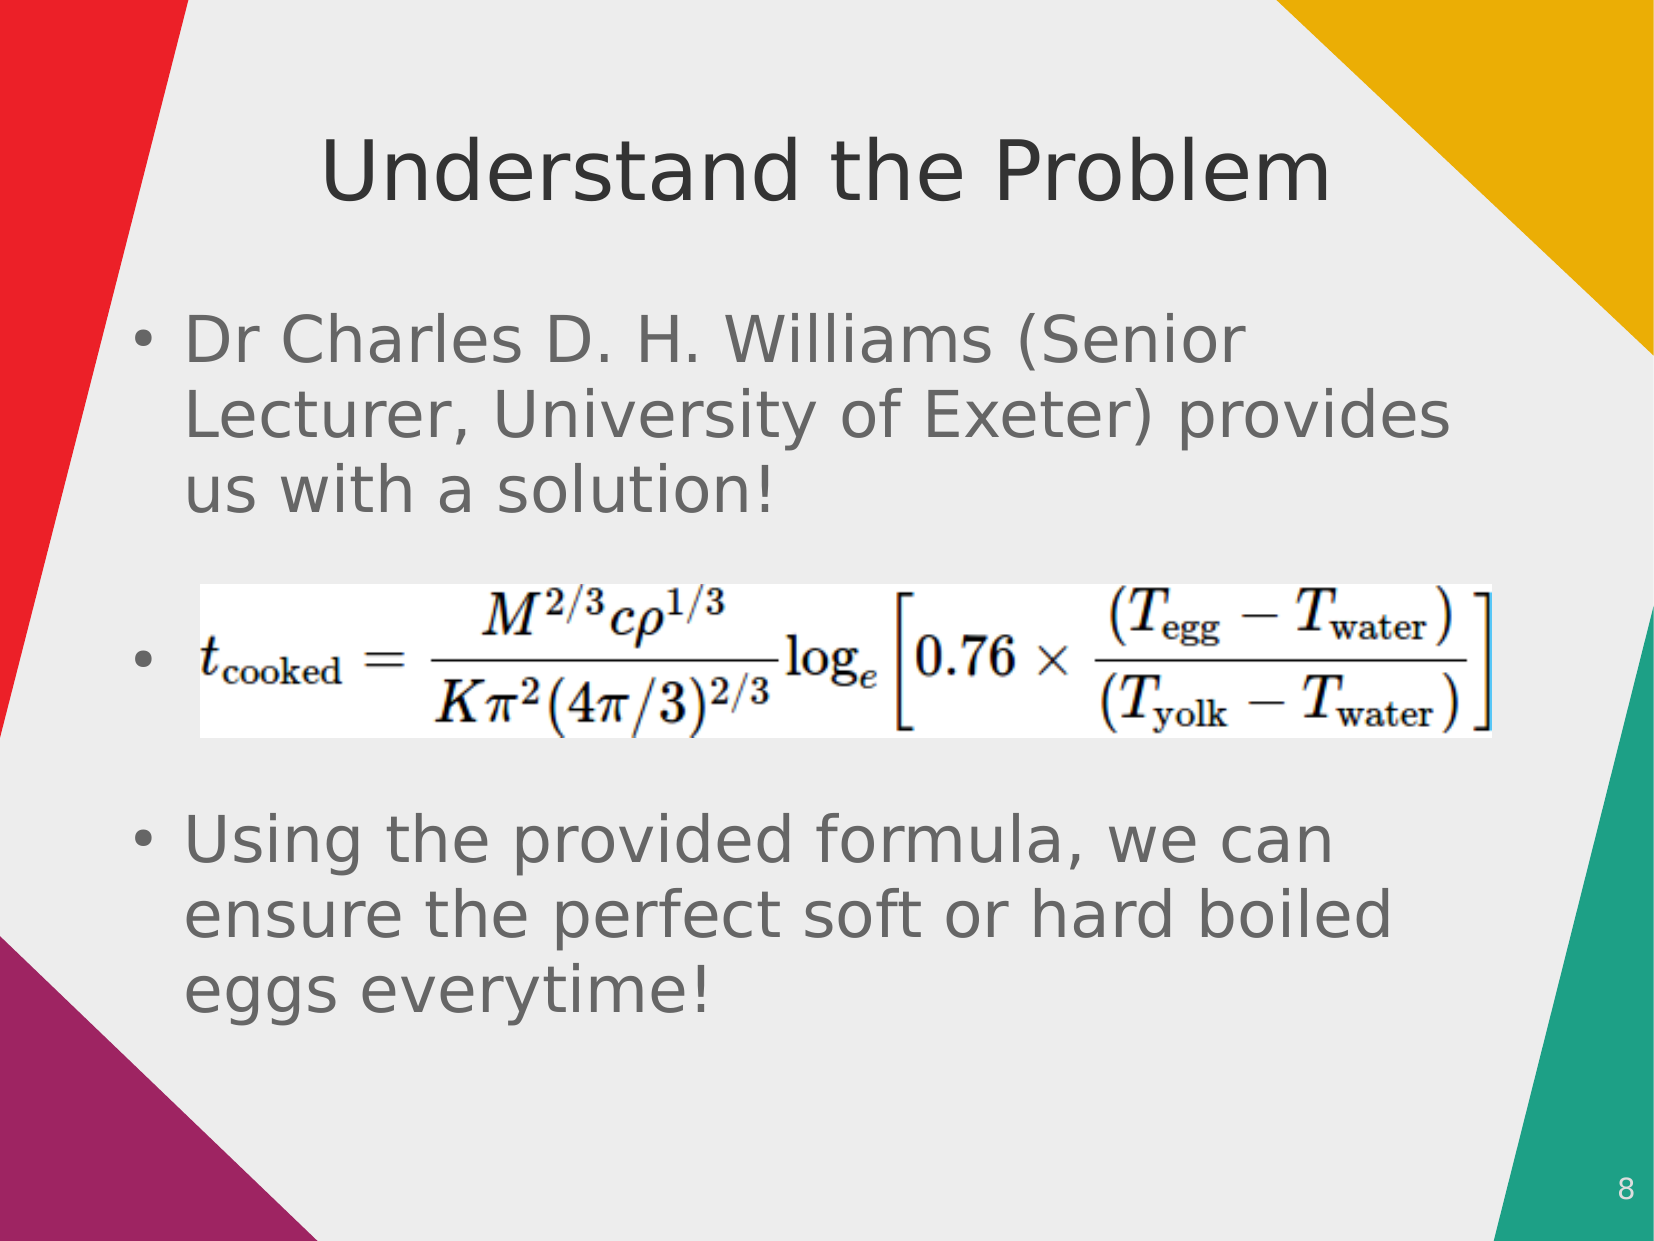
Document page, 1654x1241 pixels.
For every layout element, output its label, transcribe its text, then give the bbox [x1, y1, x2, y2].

picture [200, 584, 1492, 739]
list Dr Charles D. H. Williams (Senior Lecturer, University of Exeter) provides us with a solution! Using the provided formula, we can ensure the perfect soft or hard boiled eggs everytime! [114, 302, 1539, 1033]
title Understand the Problem [114, 73, 1539, 271]
